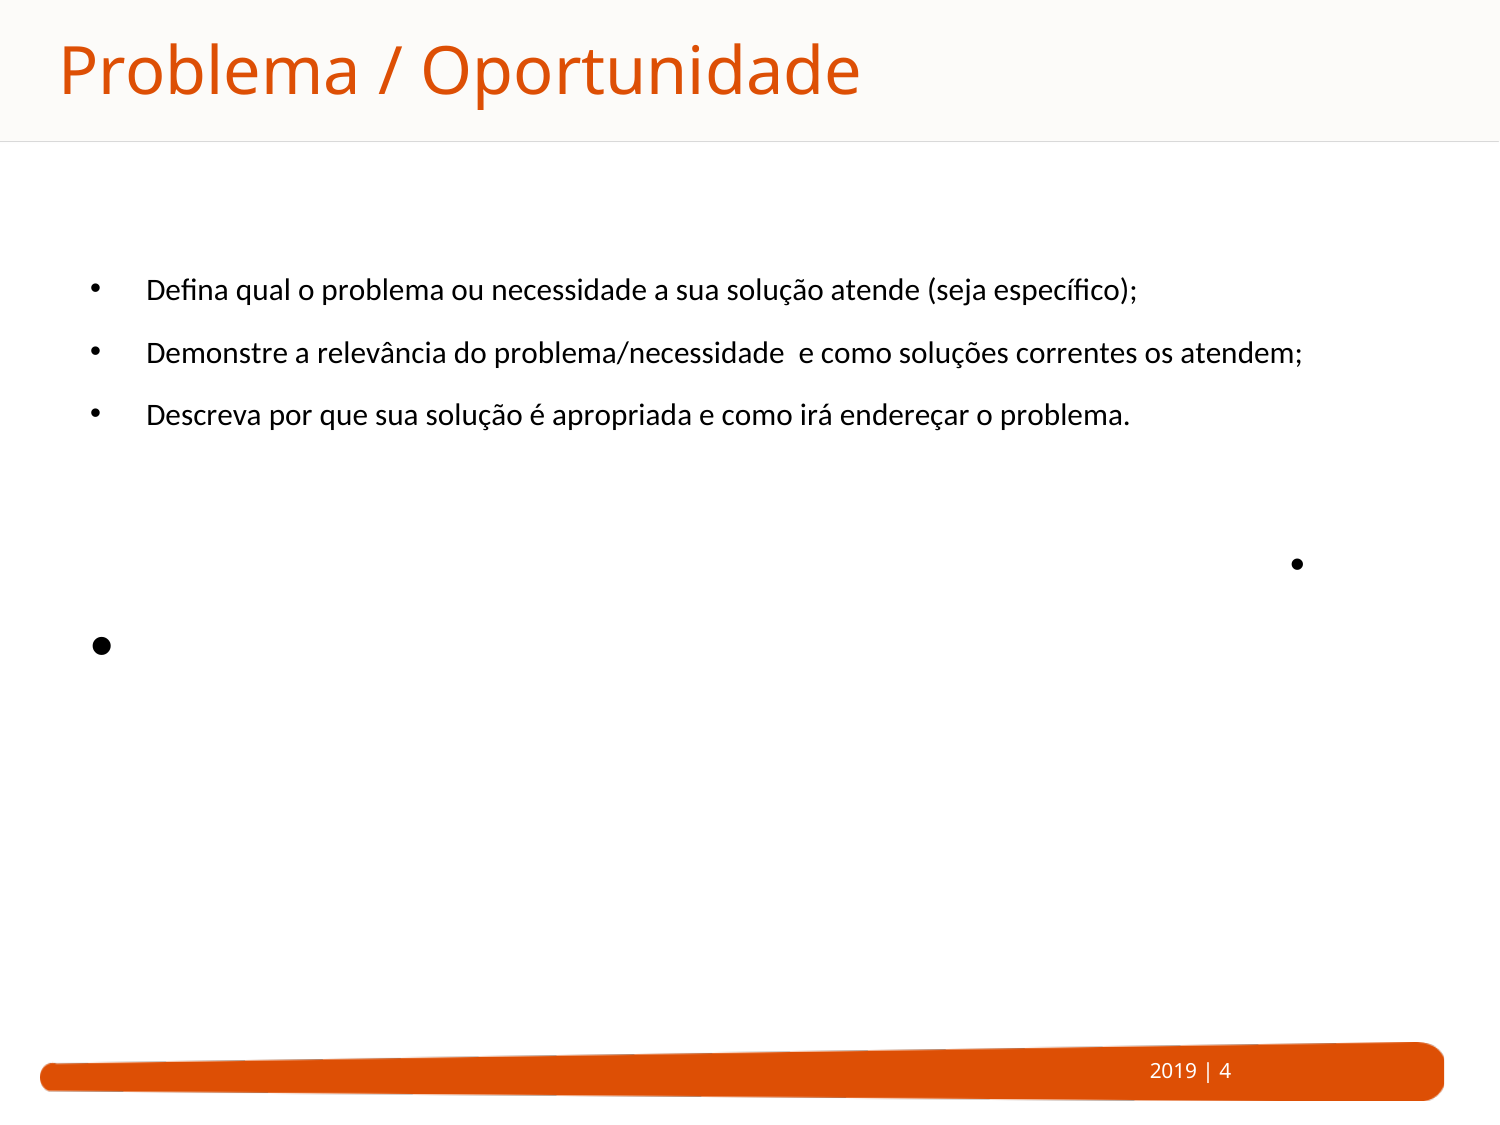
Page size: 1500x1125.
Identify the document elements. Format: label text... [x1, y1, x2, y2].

text_box Problema / Oportunidade [58, 2, 1440, 148]
text_box Defina qual o problema ou necessidade a sua solução atende (seja específico); Demonstre a relevância do problema/necessidade e como soluções correntes os atendem; Descreva por que sua solução é apropriada e como irá endereçar o problema. [75, 243, 1426, 1005]
